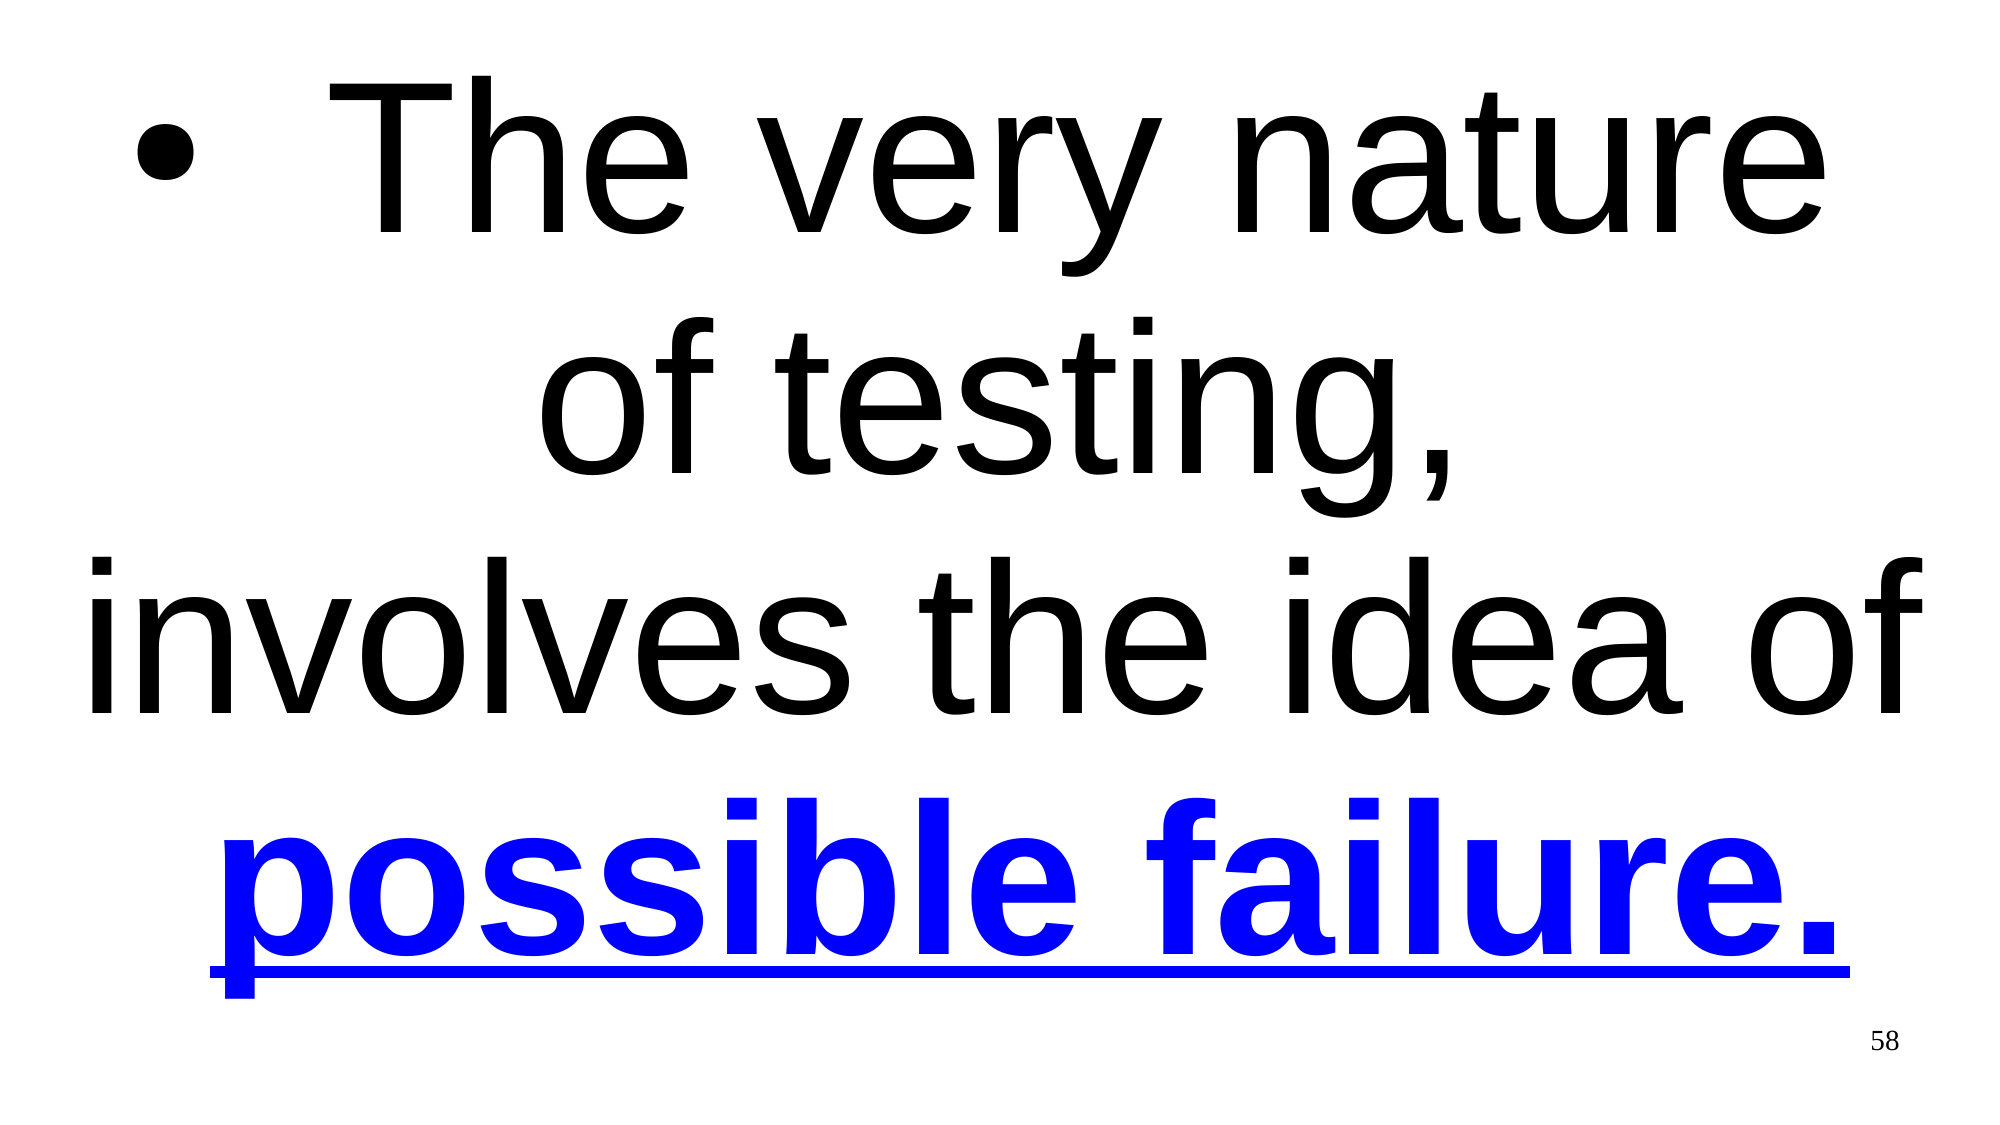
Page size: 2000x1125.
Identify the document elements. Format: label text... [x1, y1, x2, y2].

list The very nature of testing, involves the idea of possible failure. [37, 37, 1988, 1088]
